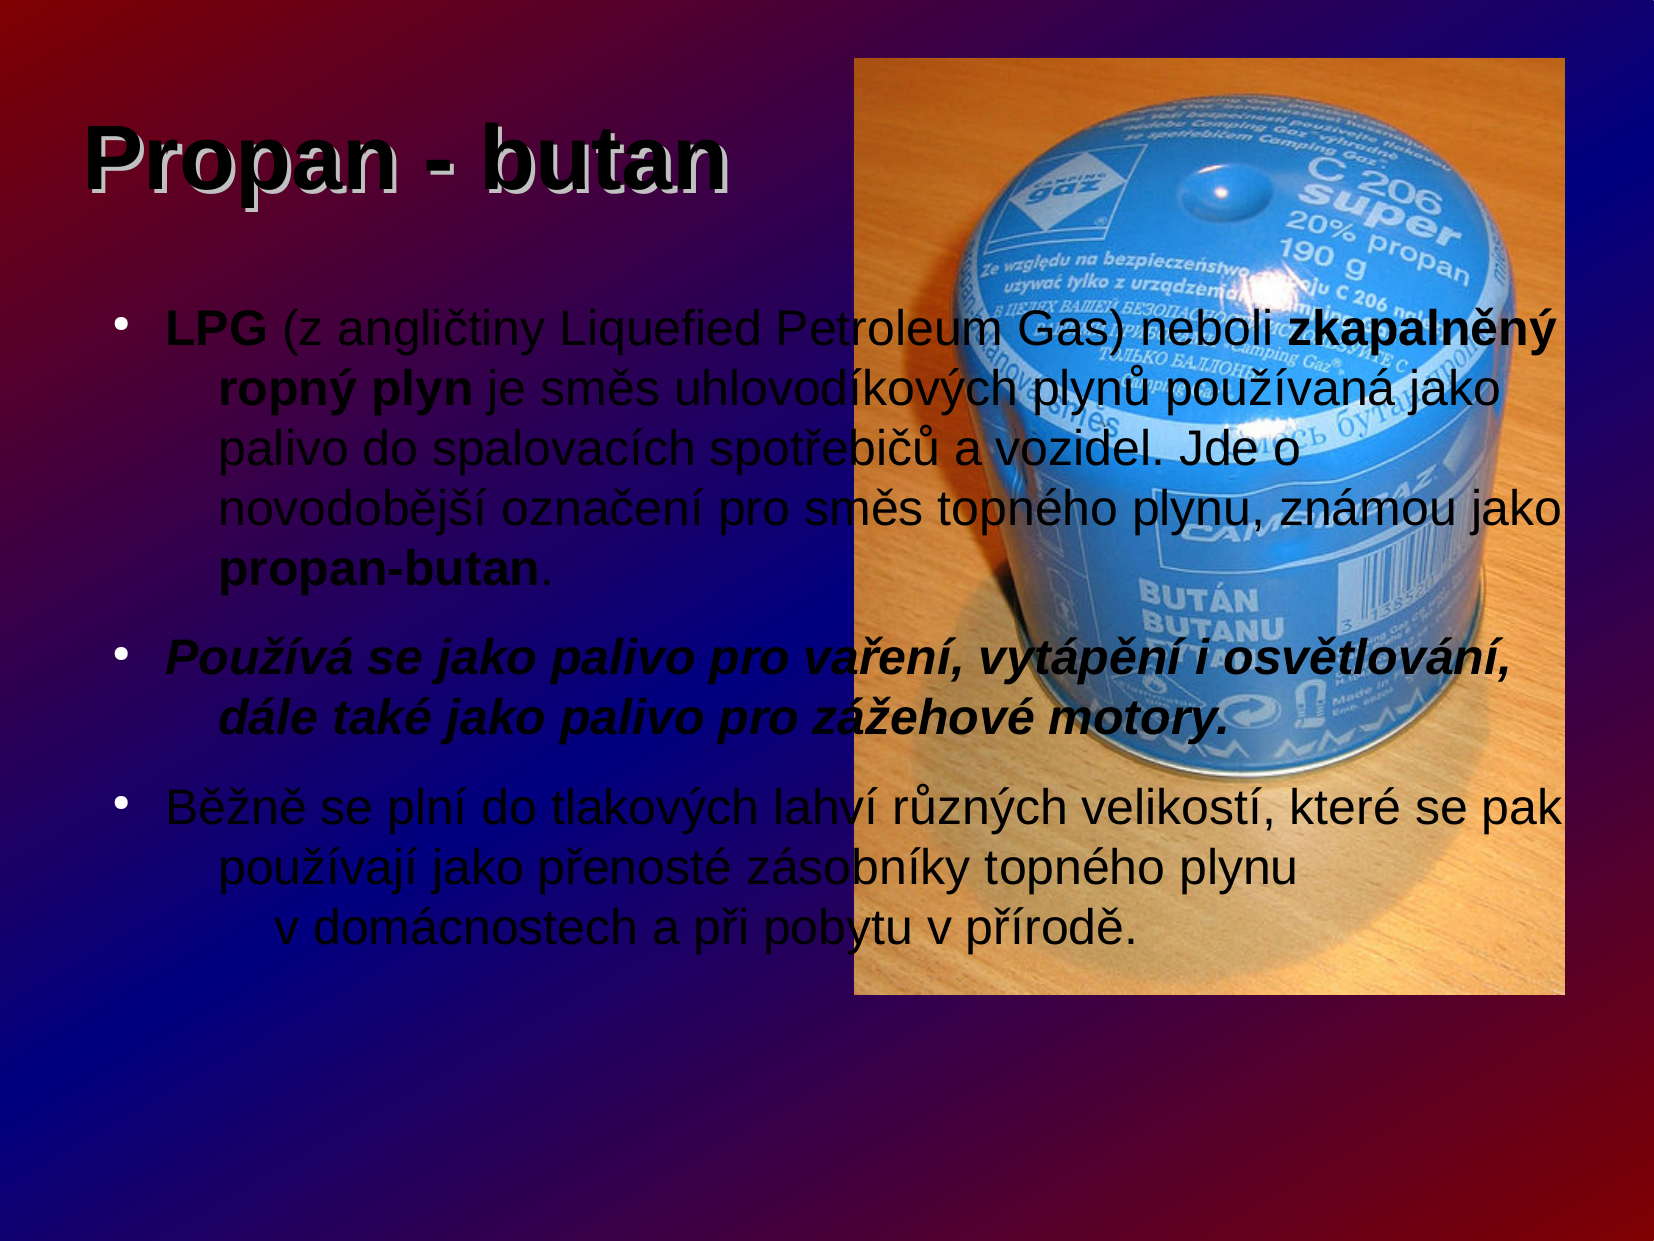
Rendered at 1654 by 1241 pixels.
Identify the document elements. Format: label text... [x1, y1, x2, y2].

list LPG (z angličtiny Liquefied Petroleum Gas) neboli zkapalněný ropný plyn je směs uhlovodíkových plynů používaná jako palivo do spalovacích spotřebičů a vozidel. Jde o novodobější označení pro směs topného plynu, známou jako propan-butan. Používá se jako palivo pro vaření, vytápění i osvětlování, dále také jako palivo pro zážehové motory. Běžně se plní do tlakových lahví různých velikostí, které se pak používají jako přenosté zásobníky topného plynu v domácnostech a při pobytu v přírodě. [76, 295, 1565, 1114]
title Propan - butan [82, 49, 1571, 257]
picture [854, 257, 1565, 295]
